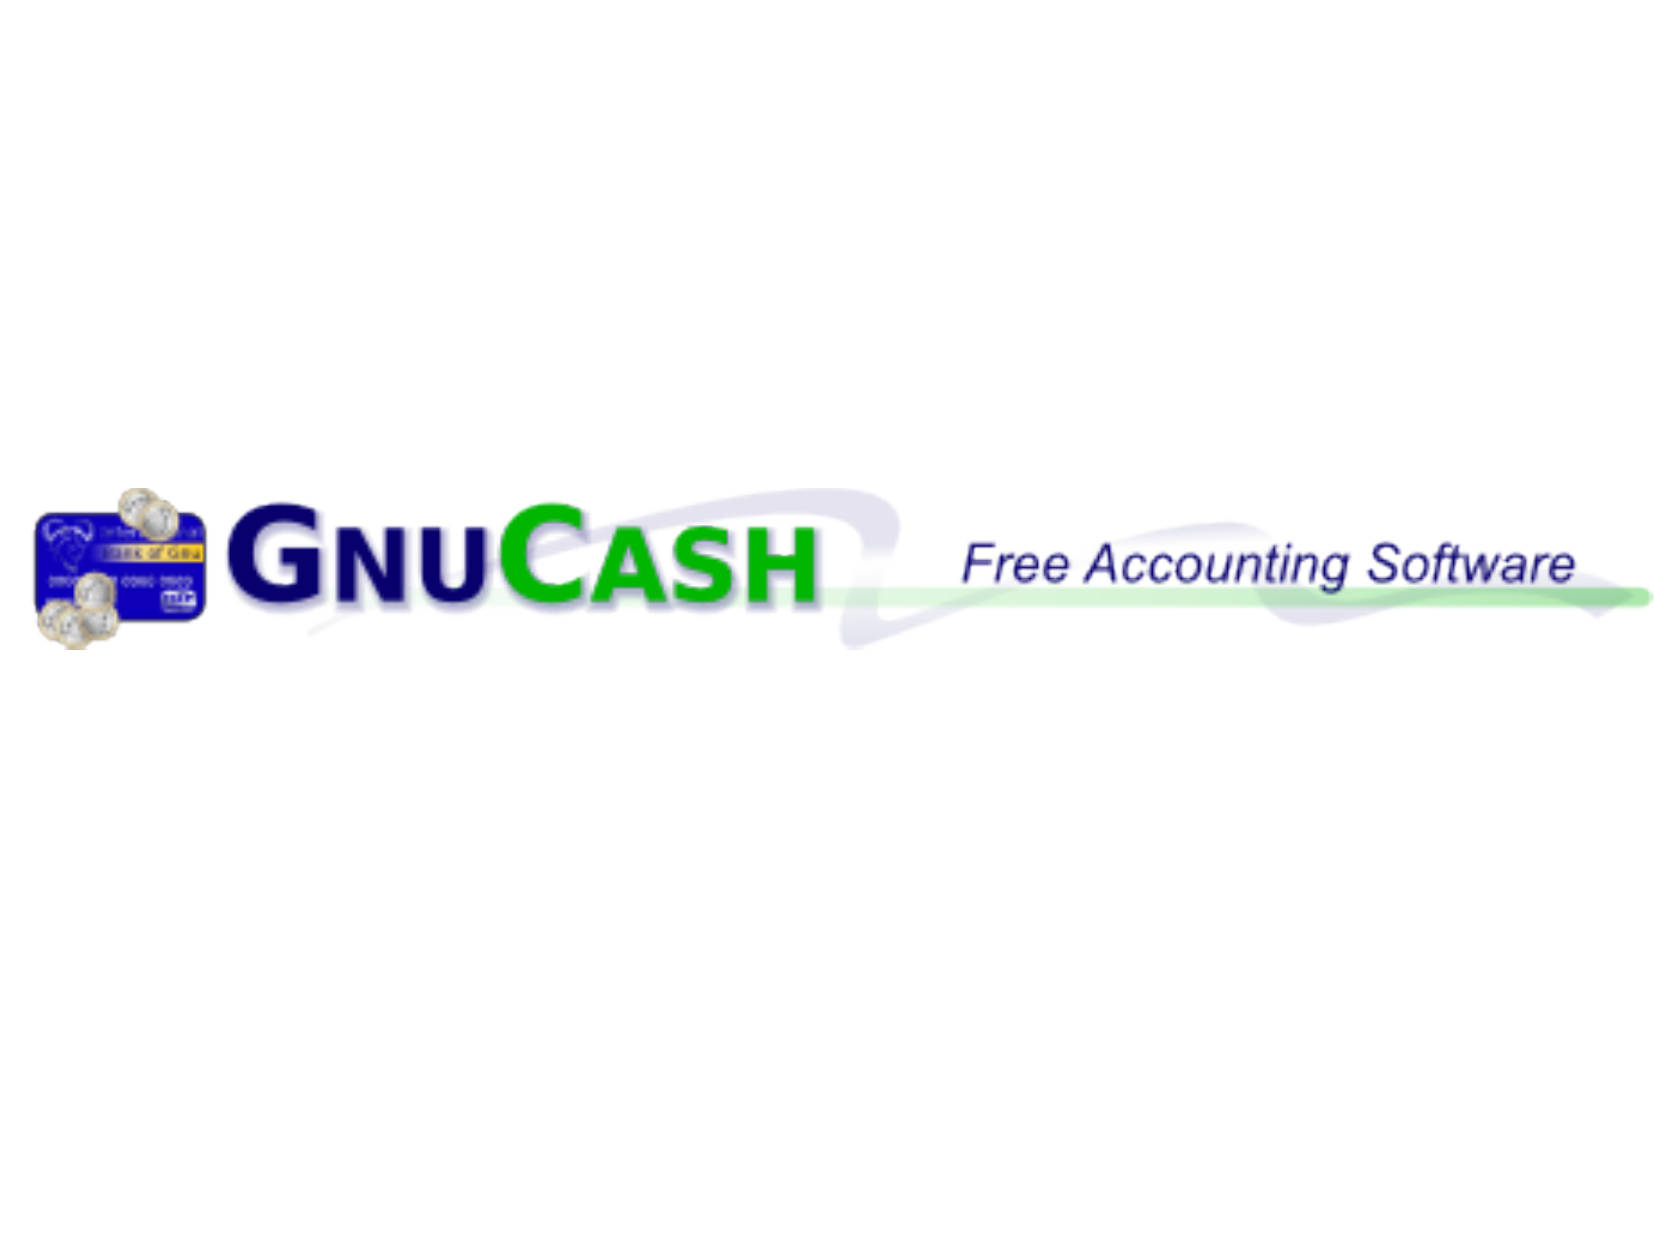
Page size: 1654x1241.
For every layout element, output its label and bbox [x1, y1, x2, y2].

picture [29, 488, 1654, 650]
